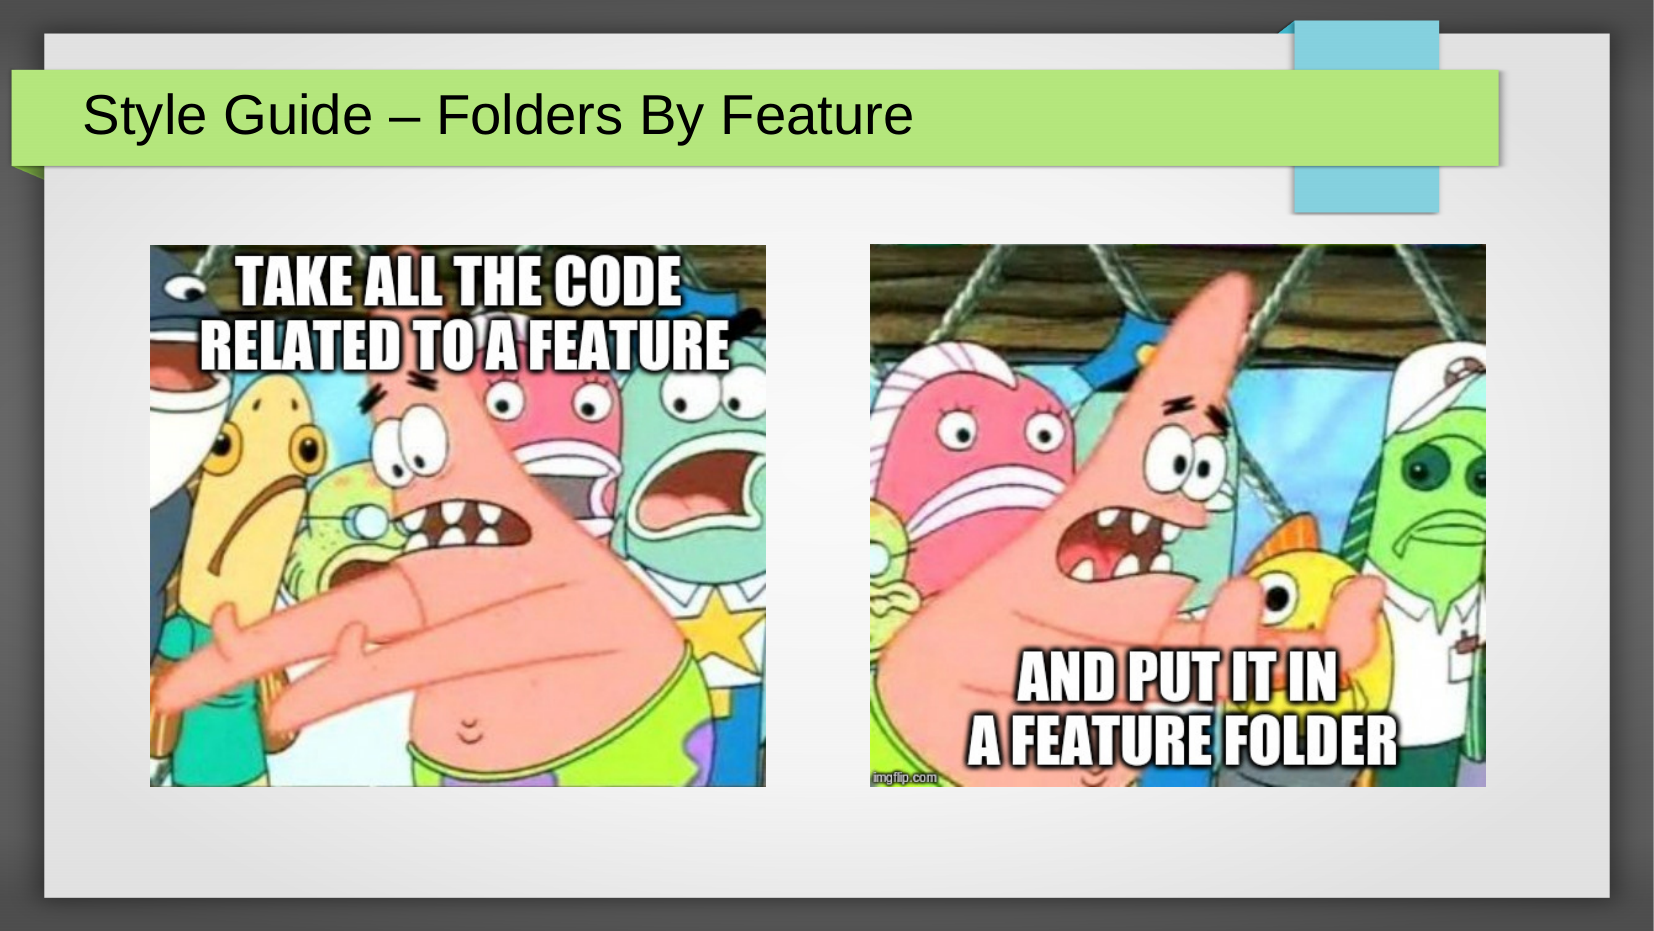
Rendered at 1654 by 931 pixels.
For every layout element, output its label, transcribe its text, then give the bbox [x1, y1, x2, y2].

picture [0, 0, 1654, 931]
title Style Guide – Folders By Feature [82, 70, 1264, 160]
